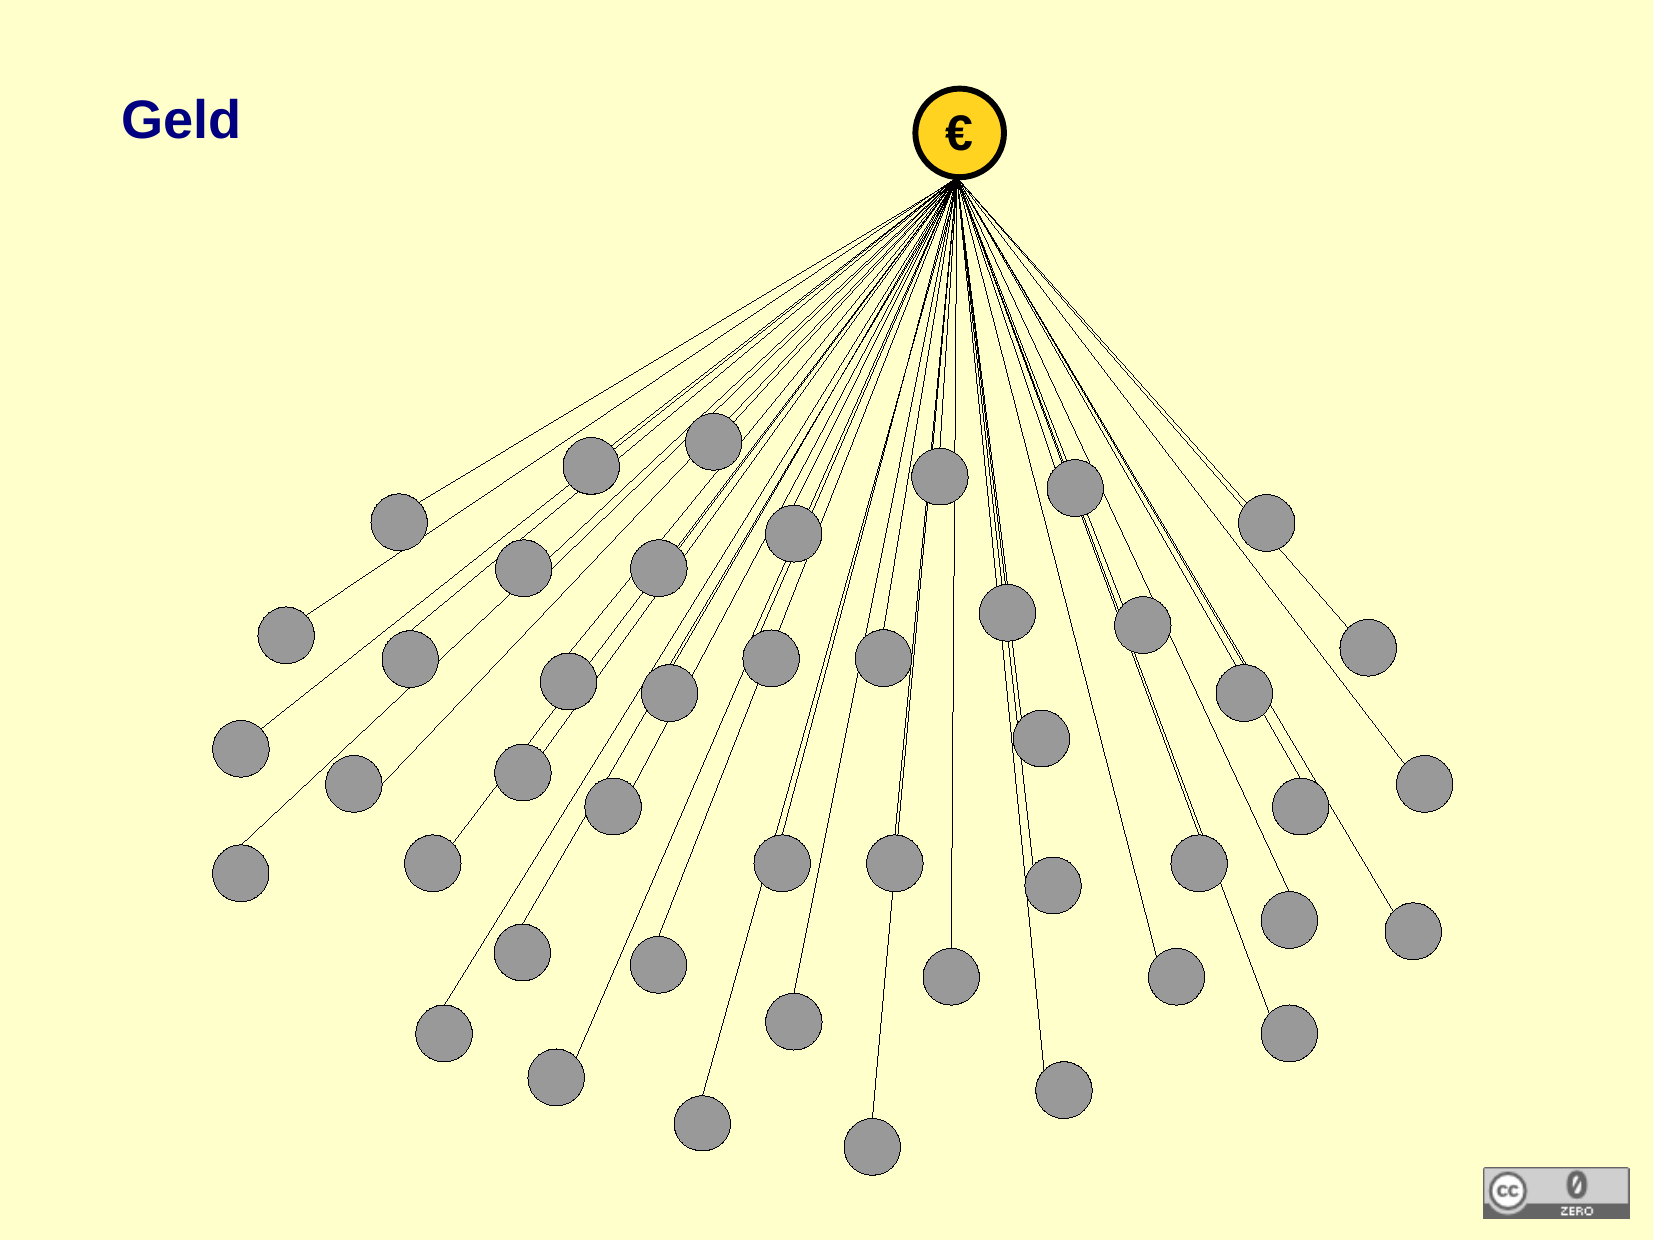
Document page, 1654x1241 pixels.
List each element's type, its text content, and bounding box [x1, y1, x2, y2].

title Geld [121, 61, 857, 178]
text_box [415, 1004, 473, 1062]
text_box [1013, 710, 1070, 767]
text_box [630, 936, 687, 994]
text_box [685, 413, 742, 471]
text_box [325, 755, 383, 813]
text_box [765, 993, 823, 1051]
text_box [494, 744, 552, 801]
text_box [382, 630, 439, 688]
text_box [641, 664, 698, 722]
text_box [742, 629, 800, 687]
text_box [212, 720, 270, 778]
text_box [753, 834, 811, 892]
picture [1483, 1167, 1630, 1219]
text_box [1261, 1004, 1318, 1062]
text_box [844, 1118, 901, 1176]
text_box [674, 1095, 731, 1151]
text_box [1024, 857, 1082, 914]
text_box [1385, 902, 1442, 960]
text_box [765, 505, 822, 563]
text_box [979, 584, 1036, 642]
text_box [866, 834, 924, 892]
text_box [1238, 494, 1295, 552]
text_box [911, 448, 969, 505]
text_box [1216, 664, 1273, 722]
text_box [1261, 891, 1318, 949]
text_box [1396, 755, 1453, 813]
text_box [1170, 834, 1228, 892]
text_box [494, 924, 551, 981]
text_box [404, 834, 462, 892]
text_box [527, 1048, 585, 1106]
text_box [540, 653, 597, 710]
text_box [257, 606, 315, 664]
text_box [1047, 459, 1104, 517]
text_box [630, 539, 688, 597]
text_box [1114, 596, 1172, 654]
text_box [1148, 948, 1205, 1006]
text_box [563, 437, 620, 495]
text_box € [915, 88, 1004, 178]
text_box [212, 844, 269, 902]
text_box [923, 948, 980, 1006]
text_box [370, 493, 428, 551]
text_box [584, 778, 642, 835]
text_box [1339, 619, 1397, 677]
text_box [1035, 1061, 1093, 1119]
text_box [855, 629, 912, 687]
text_box [1272, 778, 1329, 835]
text_box [495, 539, 552, 597]
